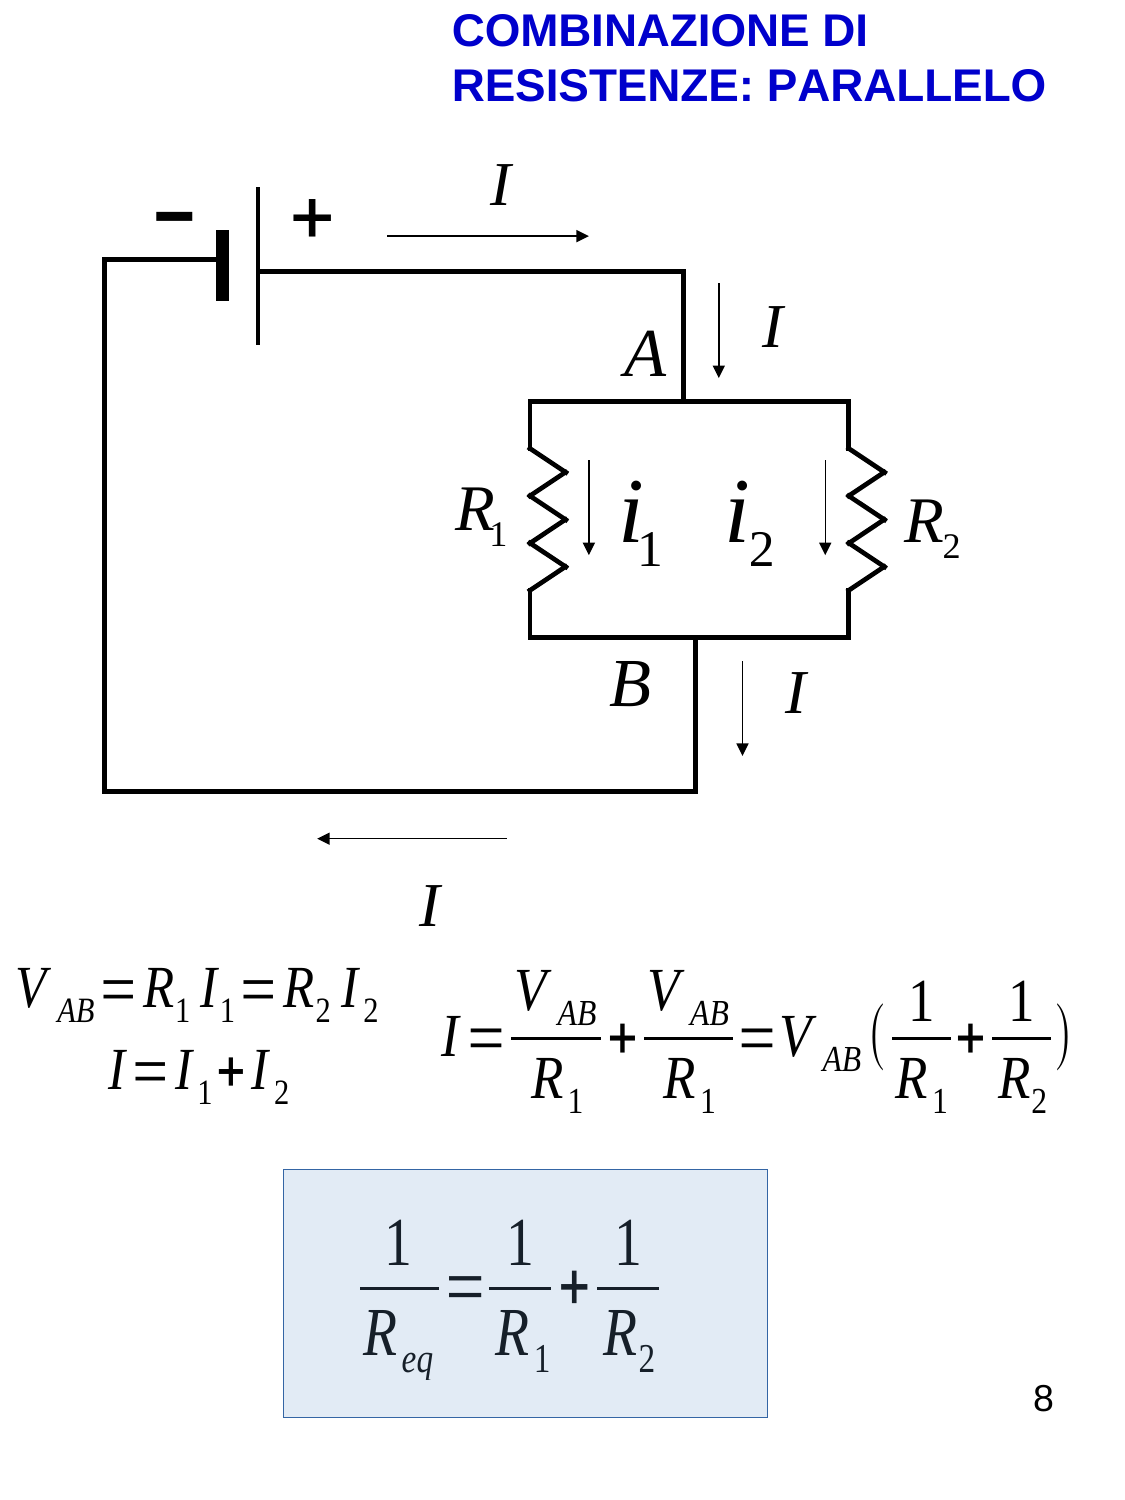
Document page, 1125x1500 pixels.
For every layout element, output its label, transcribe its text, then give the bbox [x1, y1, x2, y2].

chart [612, 460, 670, 580]
chart [754, 295, 796, 355]
chart [777, 661, 820, 721]
chart [718, 460, 786, 580]
chart [3, 955, 390, 1111]
chart [411, 874, 454, 934]
chart [896, 484, 969, 568]
chart [425, 956, 1087, 1123]
chart [447, 472, 513, 556]
chart [612, 318, 670, 384]
chart [281, 188, 344, 251]
chart [482, 153, 525, 213]
chart [140, 200, 237, 235]
text_box COMBINAZIONE DI RESISTENZE: PARALLELO [437, 0, 1111, 119]
text_box [283, 1169, 863, 1477]
chart [600, 649, 659, 715]
